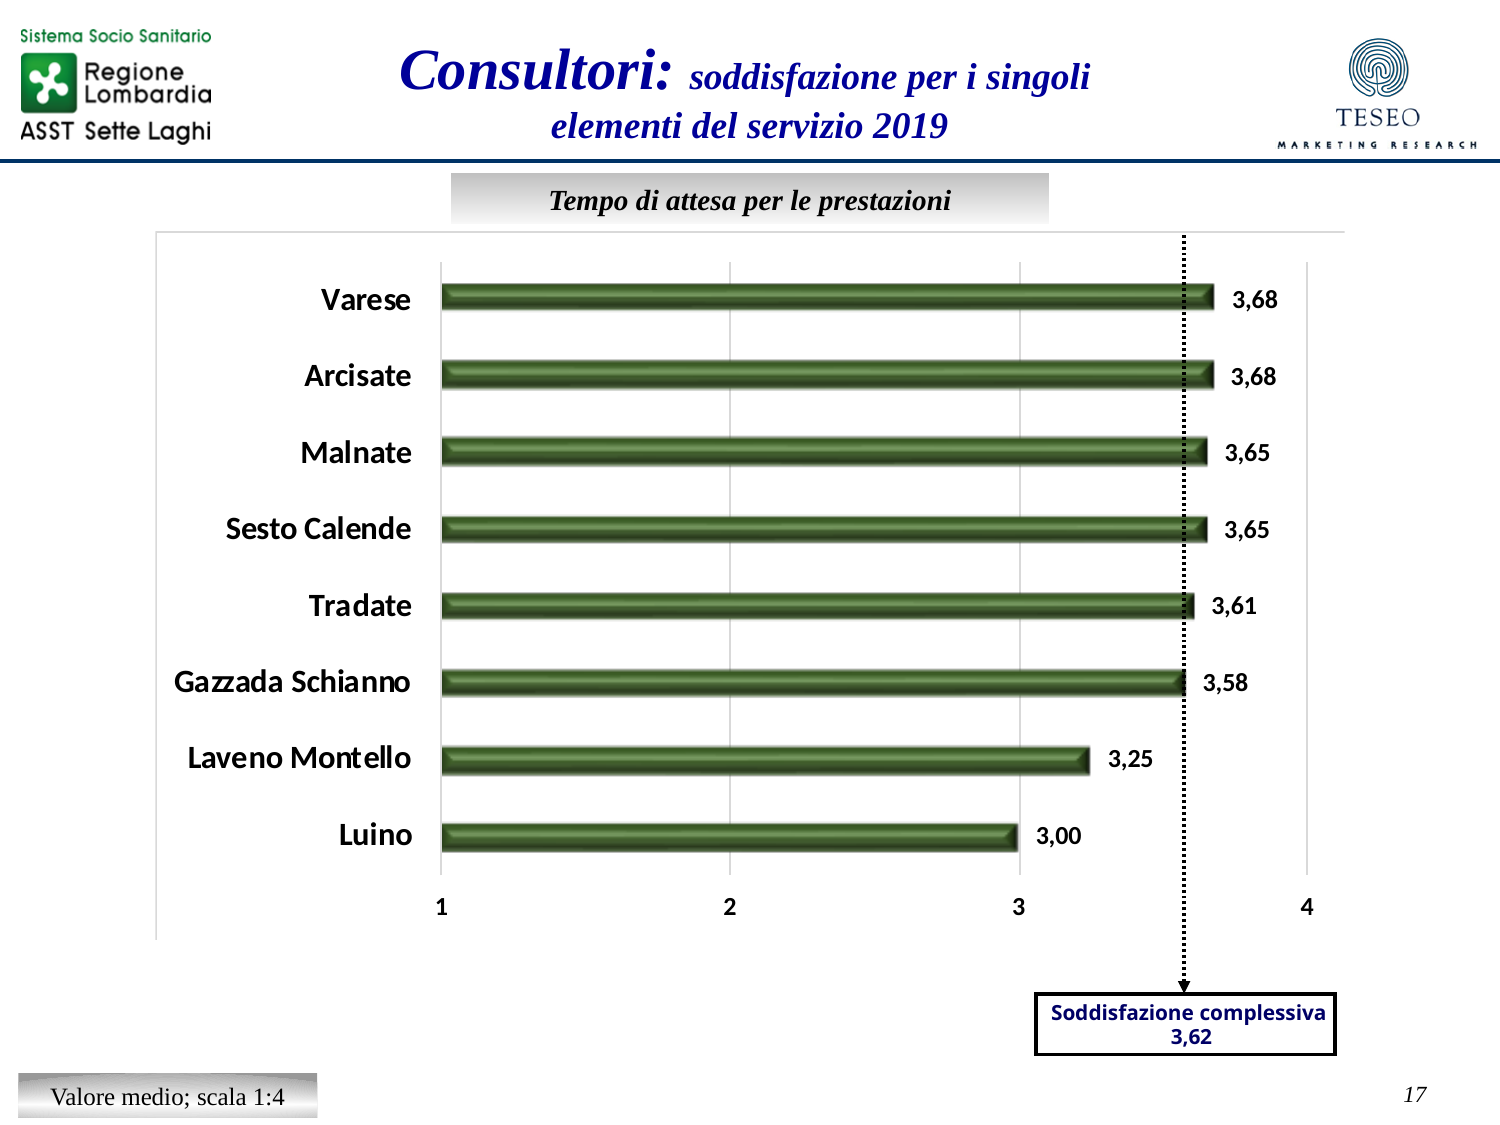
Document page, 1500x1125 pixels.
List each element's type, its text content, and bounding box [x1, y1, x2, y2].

picture [1294, 30, 1481, 149]
picture [21, 26, 206, 148]
text_box Consultori: soddisfazione per i singoli elementi del servizio 2019 [206, 25, 1294, 151]
text_box Soddisfazione complessiva 3,62 [1036, 993, 1335, 1055]
text_box Tempo di attesa per le prestazioni [451, 173, 1049, 224]
picture [155, 230, 1345, 940]
text_box Valore medio; scala 1:4 [18, 1073, 318, 1118]
